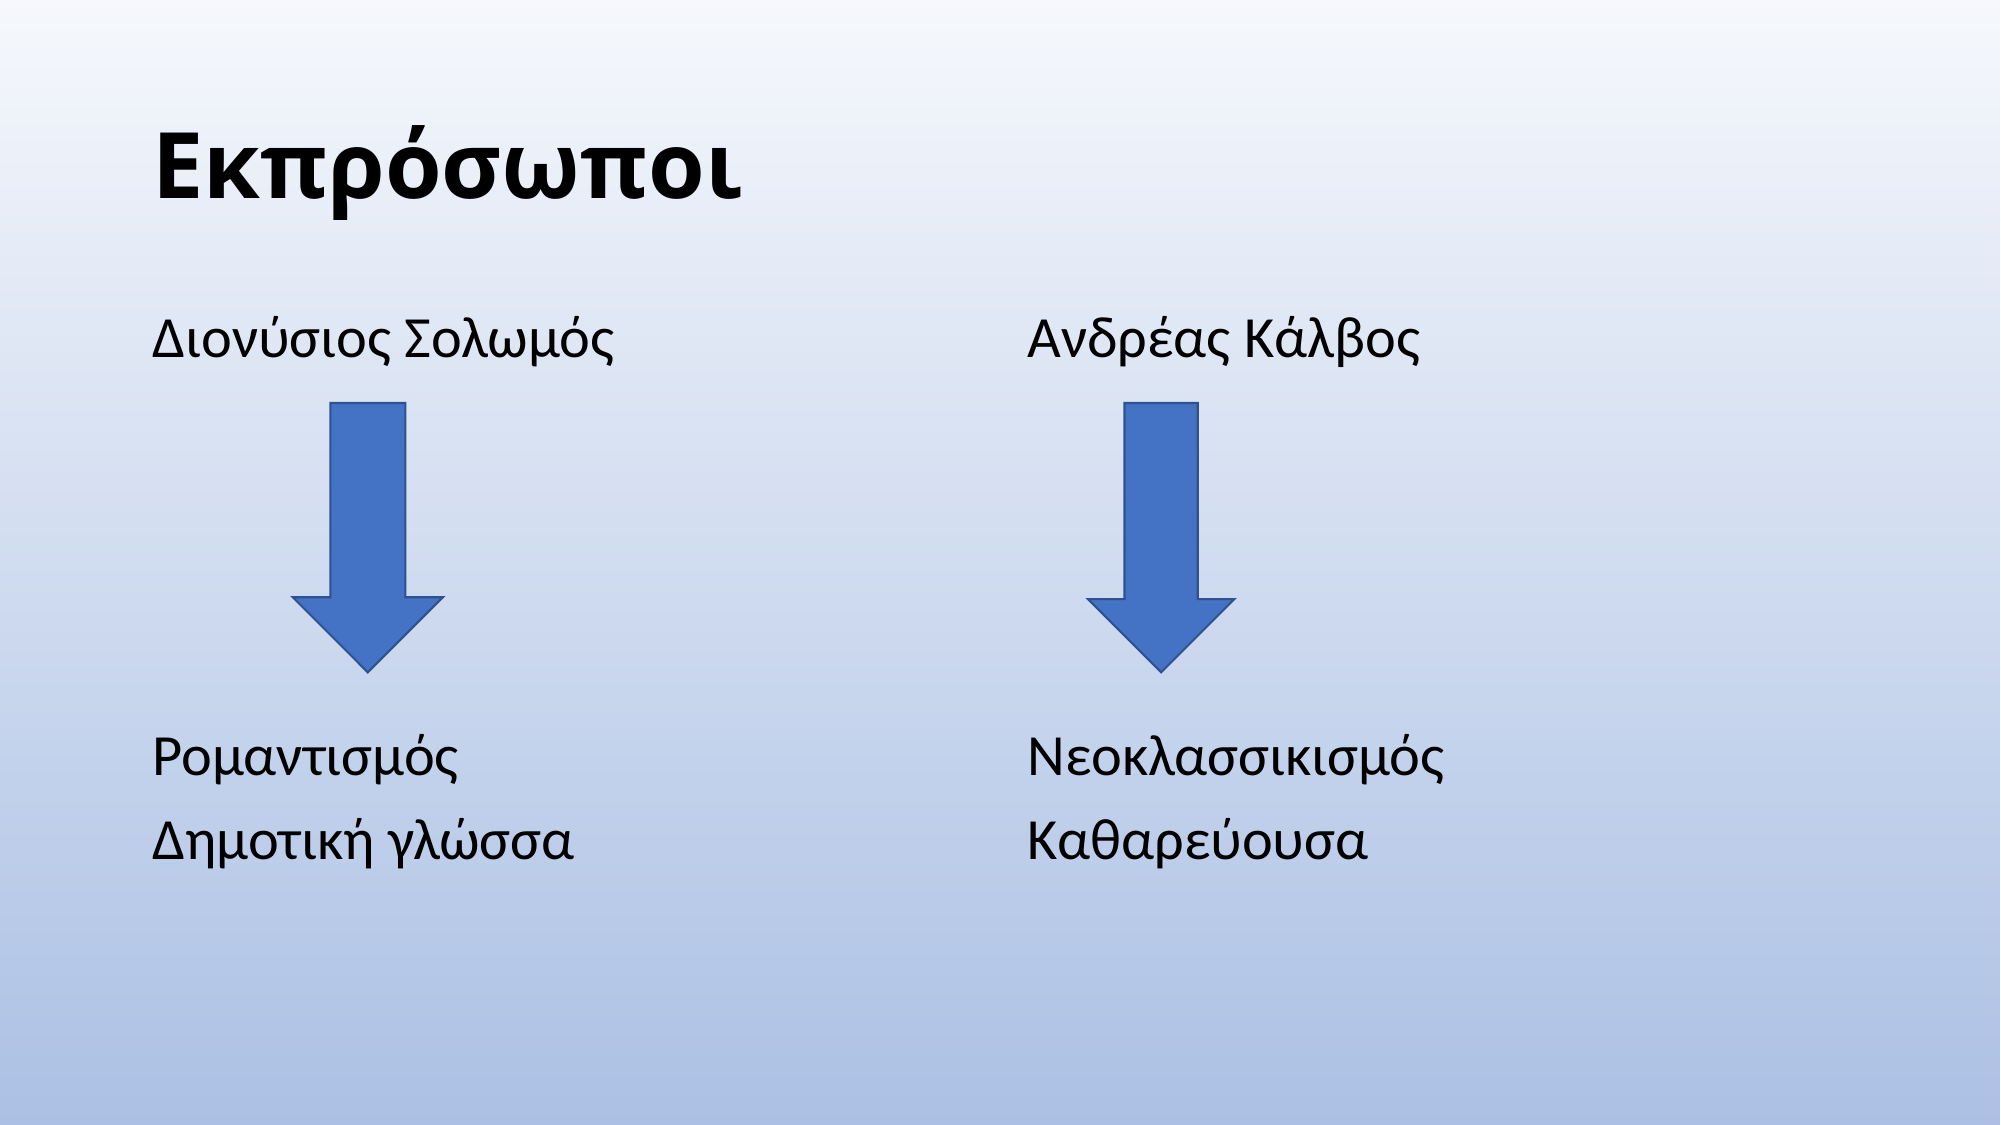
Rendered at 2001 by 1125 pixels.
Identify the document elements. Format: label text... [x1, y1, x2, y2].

title Εκπρόσωποι [137, 59, 1863, 278]
list Ανδρέας Κάλβος Νεοκλασσικισμός Καθαρεύουσα [1012, 299, 1863, 1014]
list Διονύσιος Σολωμός Ρομαντισμός Δημοτική γλώσσα [137, 299, 988, 1014]
text_box [292, 402, 443, 673]
text_box [1087, 402, 1235, 673]
